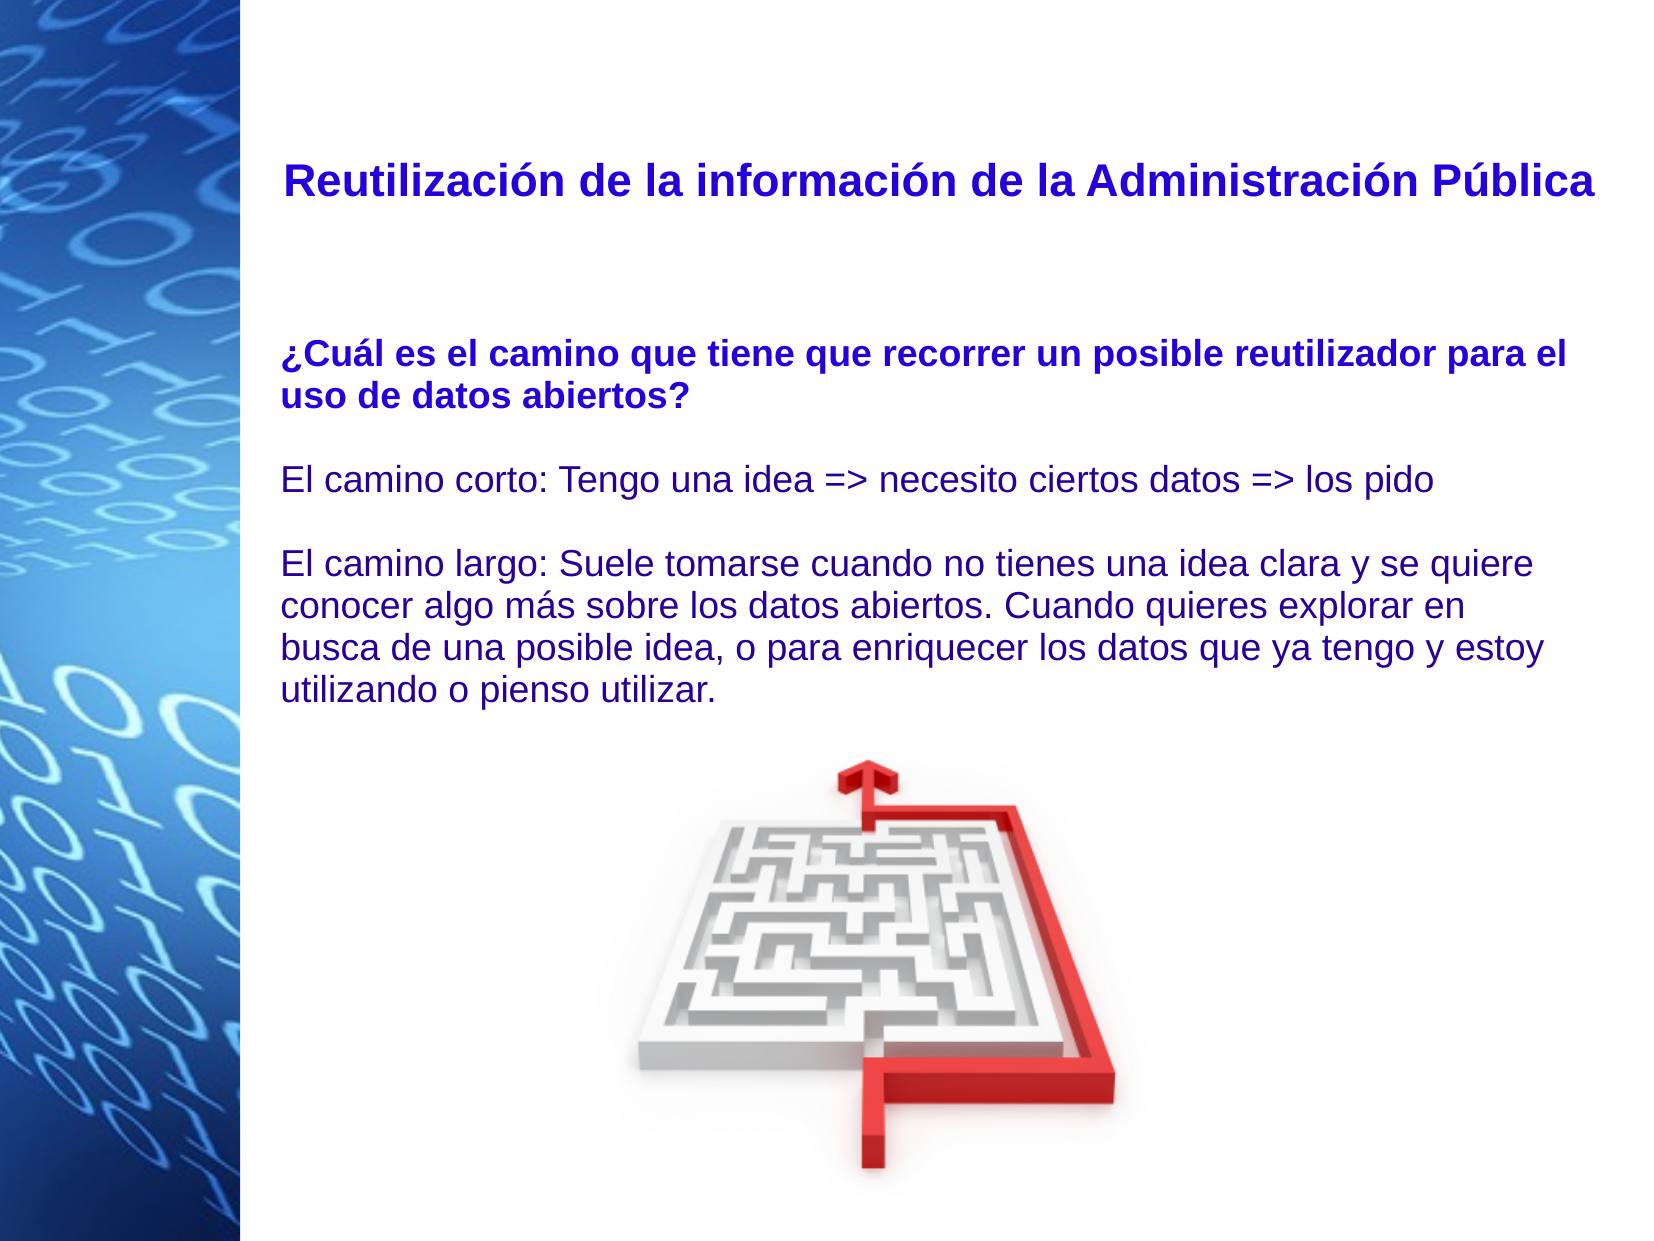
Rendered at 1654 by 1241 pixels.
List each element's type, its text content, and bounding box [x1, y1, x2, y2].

picture [559, 734, 1184, 1203]
text_box ¿Cuál es el camino que tiene que recorrer un posible reutilizador para el uso de datos abiertos? El camino corto: Tengo una idea => necesito ciertos datos => los pido El camino largo: Suele tomarse cuando no tienes una idea clara y se quiere conocer algo más sobre los datos abiertos. Cuando quieres explorar en busca de una posible idea, o para enriquecer los datos que ya tengo y estoy utilizando o pienso utilizar. [265, 324, 1595, 721]
picture [0, 0, 241, 1241]
text_box Reutilización de la información de la Administración Pública [268, 147, 1611, 215]
